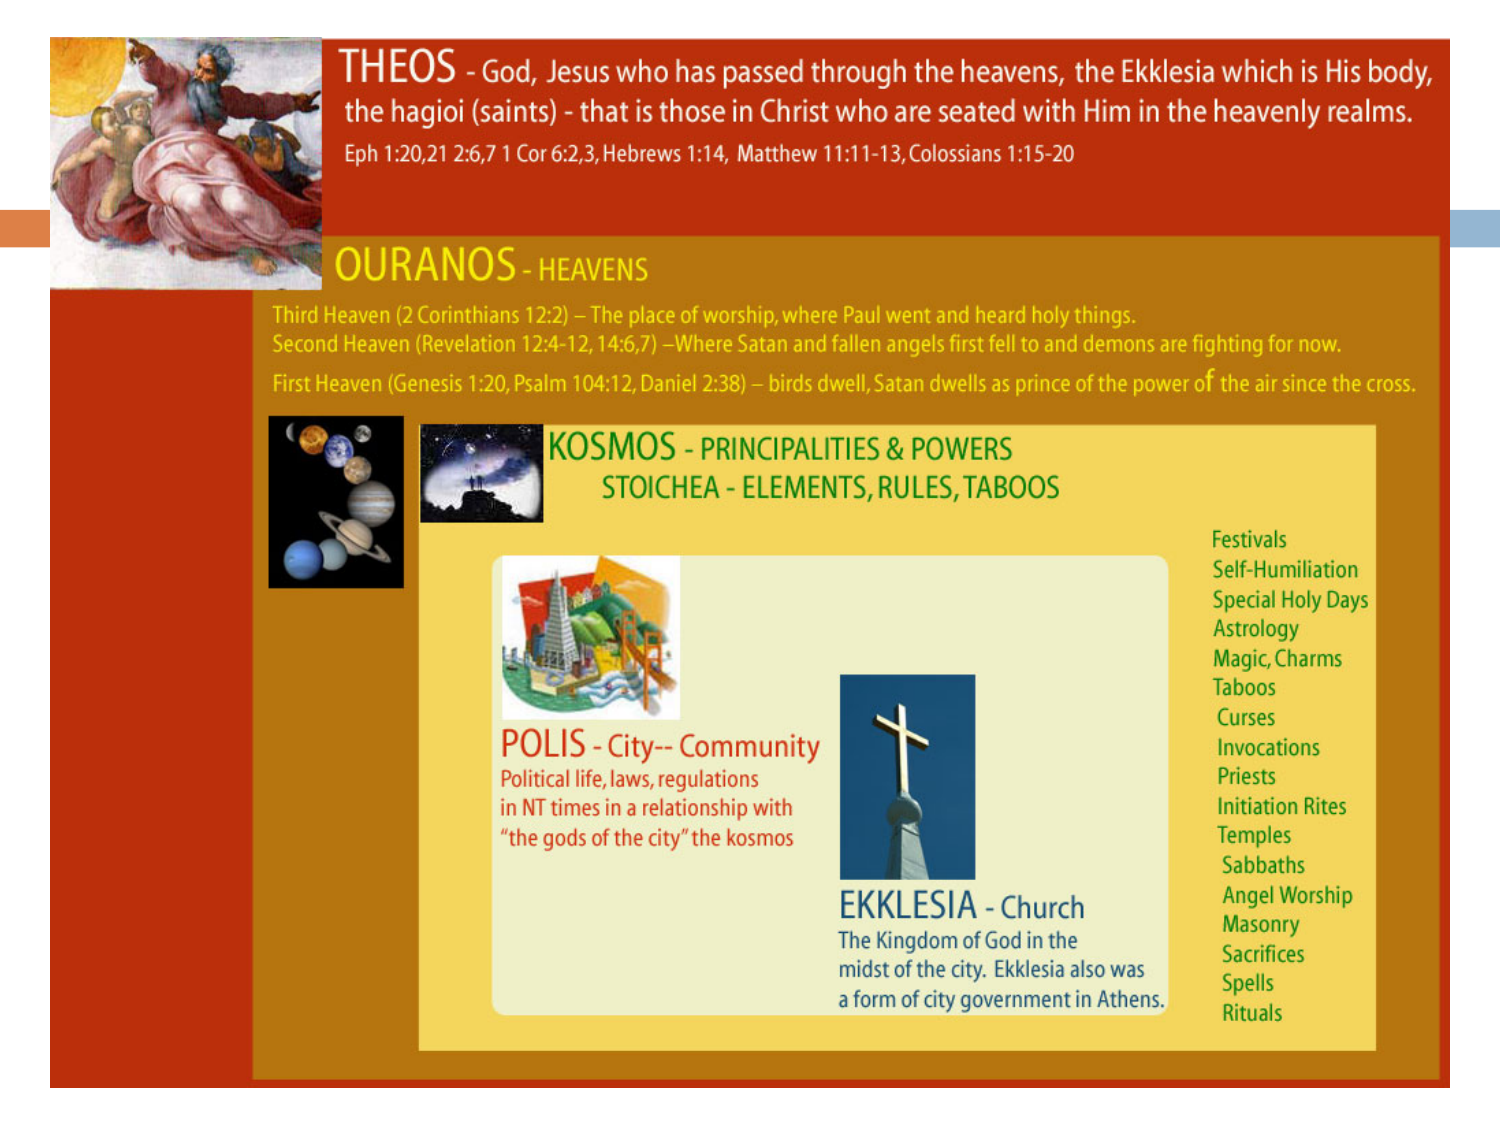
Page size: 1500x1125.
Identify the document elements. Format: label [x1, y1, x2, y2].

picture [50, 37, 1450, 1088]
